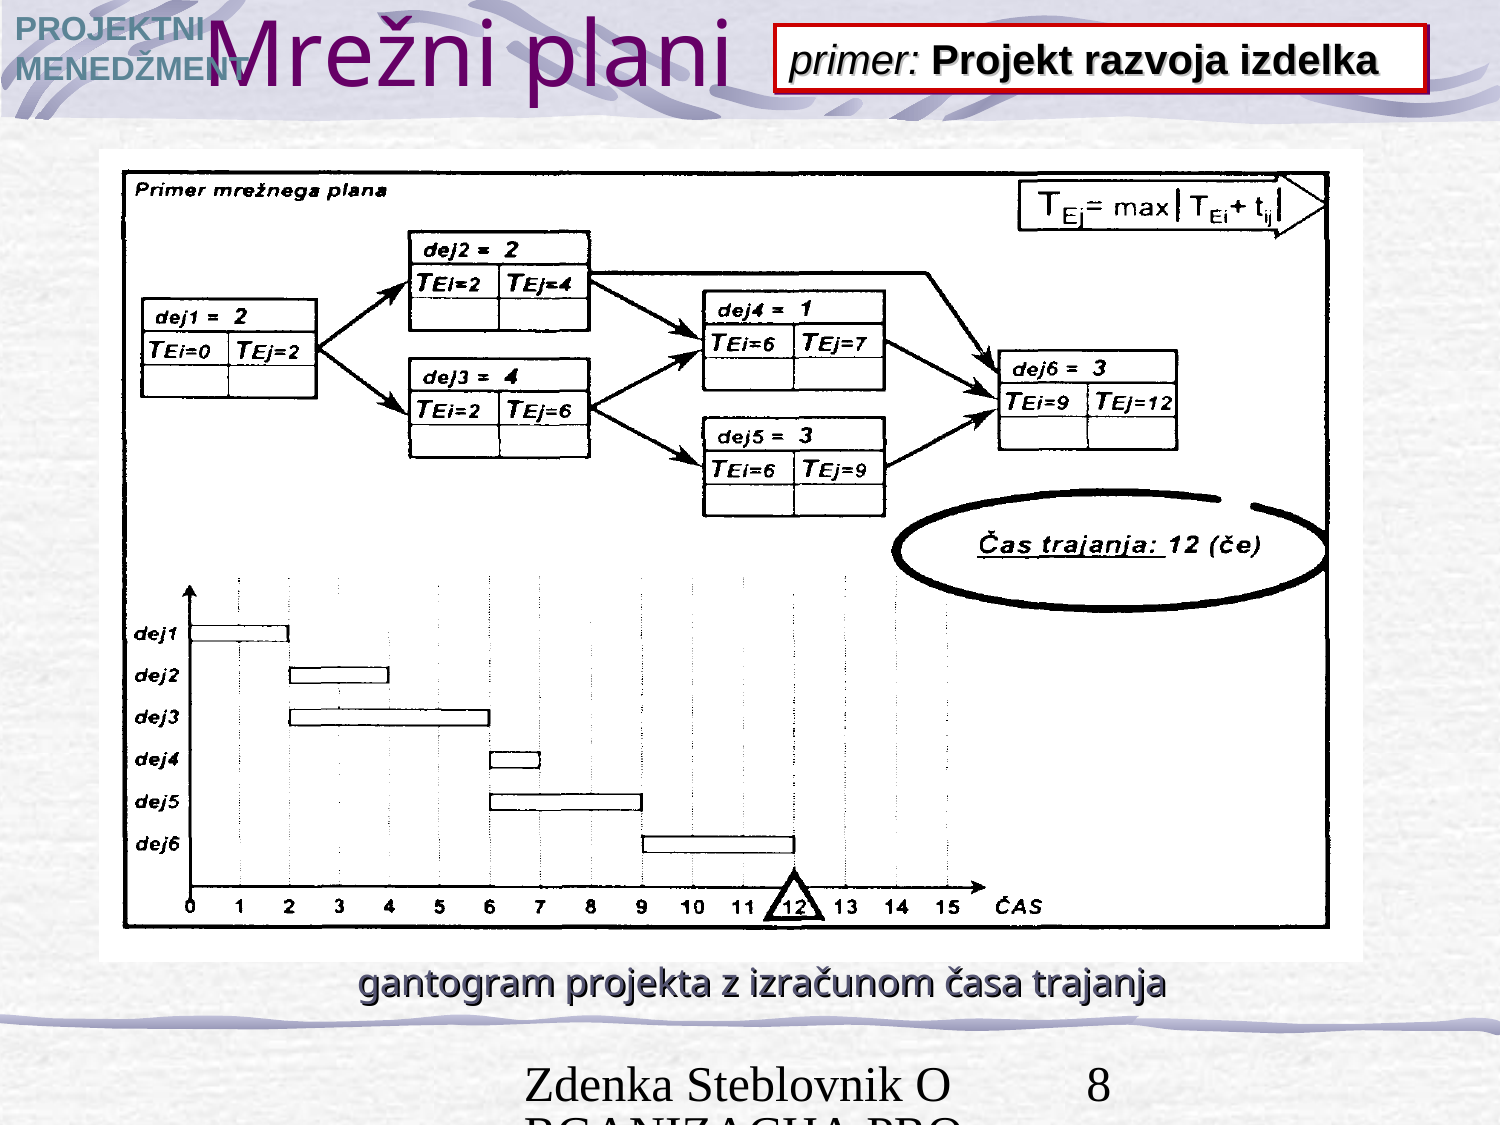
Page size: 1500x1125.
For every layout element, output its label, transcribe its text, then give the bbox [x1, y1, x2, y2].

picture [687, 1120, 702, 1125]
text_box gantogram projekta z izračunom časa trajanja [342, 962, 1182, 1011]
picture [757, 1120, 776, 1125]
picture [0, 113, 1500, 1023]
picture [876, 1120, 886, 1125]
picture [533, 1120, 545, 1125]
picture [903, 1120, 915, 1125]
text_box primer: Projekt razvoja izdelka [774, 24, 1426, 91]
title Mrežni plani [0, 0, 751, 113]
picture [0, 1023, 1500, 1125]
text_box PROJEKTNI MENEDŽMENT [0, 0, 275, 100]
picture [936, 1120, 954, 1125]
picture [565, 1120, 585, 1125]
